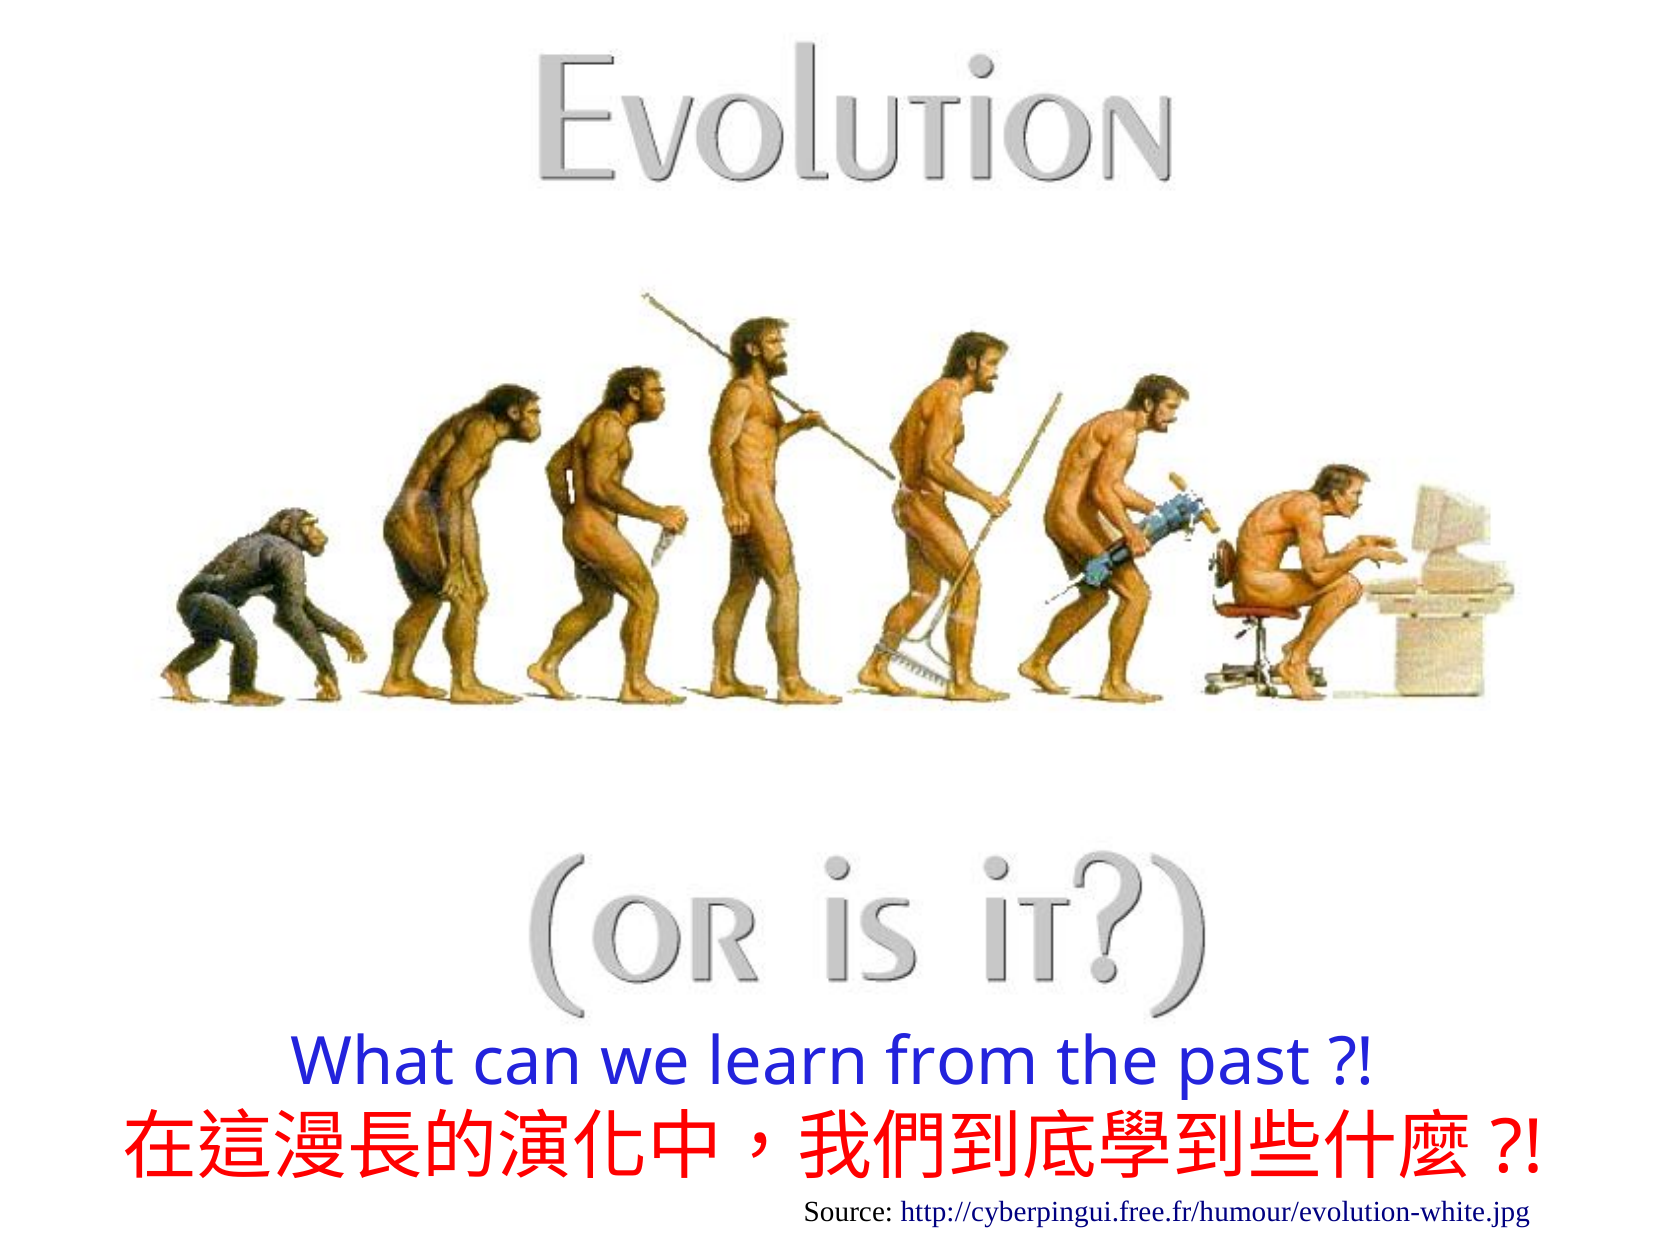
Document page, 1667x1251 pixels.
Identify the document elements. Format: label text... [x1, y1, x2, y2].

text_box Source: http://cyberpingui.free.fr/humour/evolution-white.jpg [687, 1195, 1647, 1245]
text_box What can we learn from the past ?! 在這漫長的演化中，我們到底學到些什麼?! [0, 1010, 1667, 1195]
picture [41, 0, 1617, 1010]
